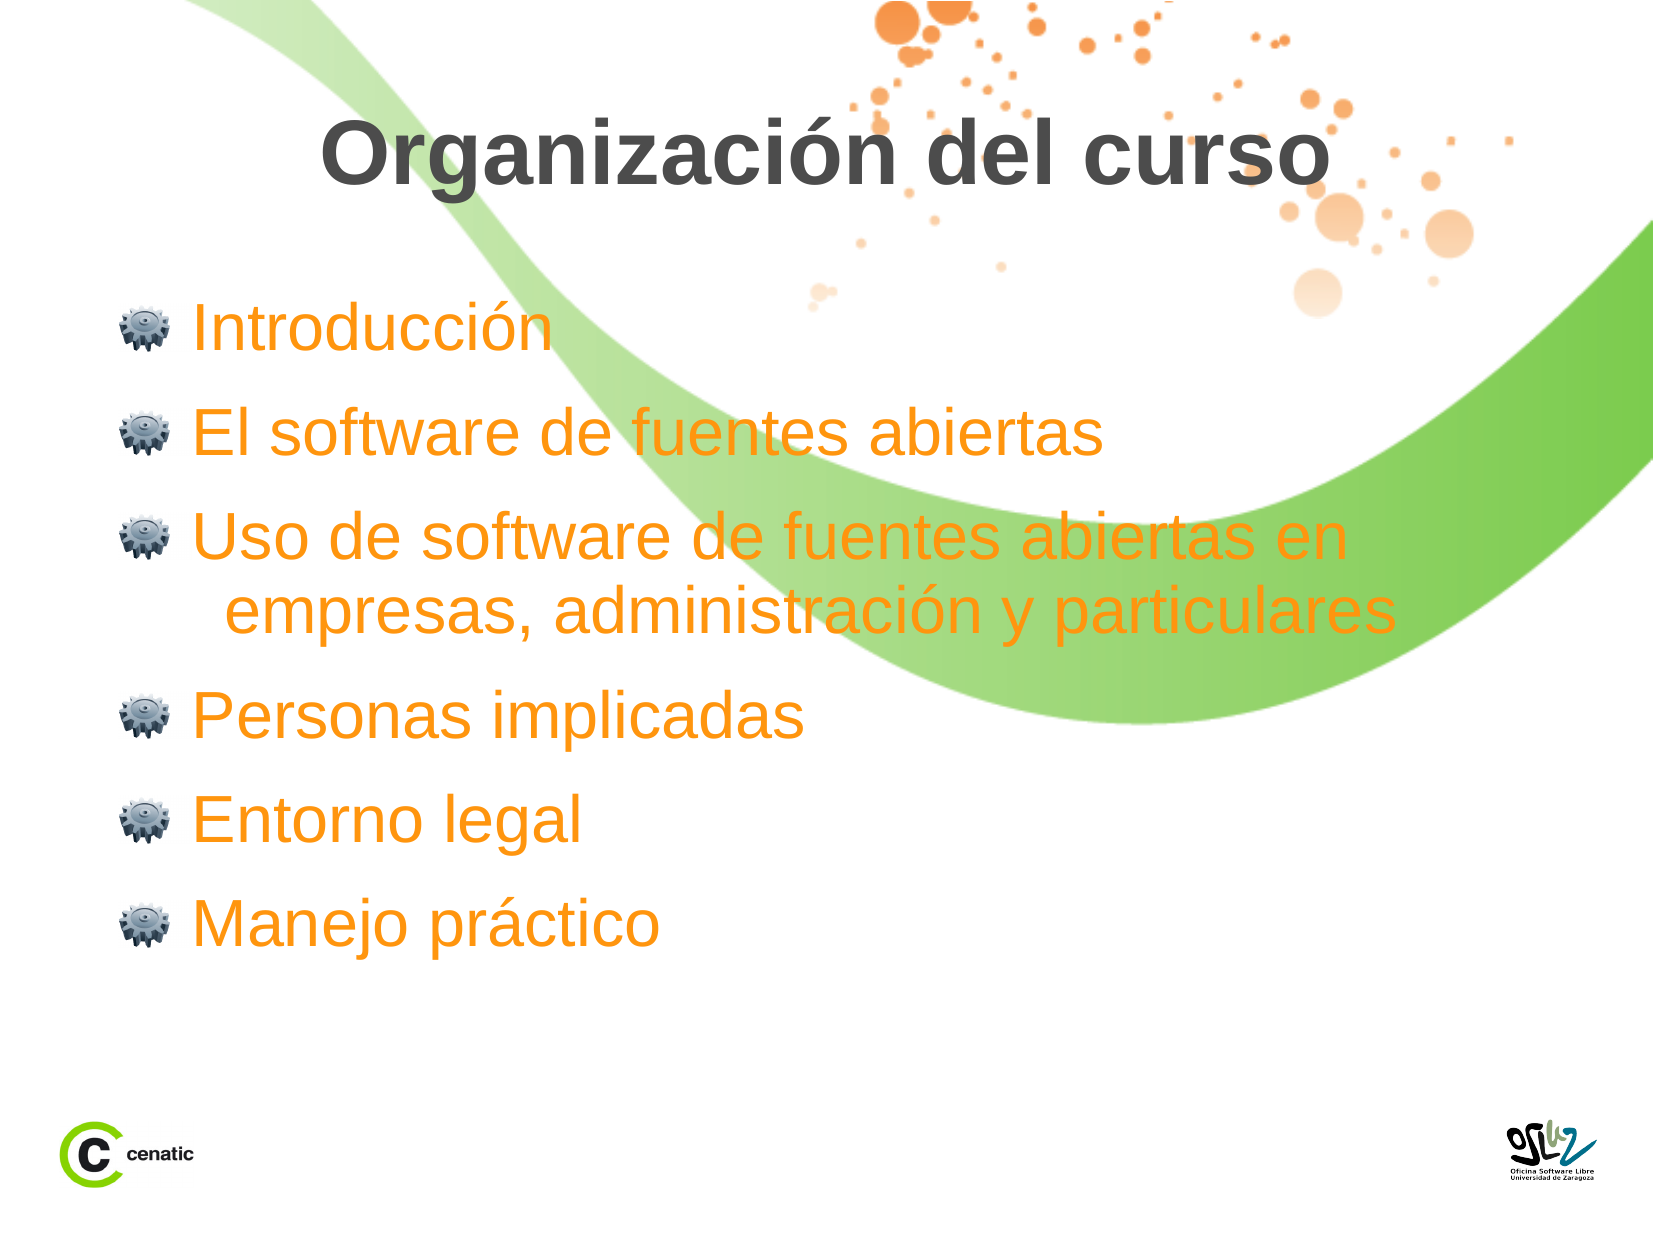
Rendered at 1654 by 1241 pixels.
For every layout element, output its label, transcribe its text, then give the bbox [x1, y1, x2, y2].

title Organización del curso [82, 56, 1571, 250]
picture [1505, 1119, 1600, 1182]
picture [59, 1121, 194, 1188]
list Introducción El software de fuentes abiertas Uso de software de fuentes abiertas en empresas, administración y particulares Personas implicadas Entorno legal Manejo práctico [82, 290, 1595, 1137]
picture [183, 0, 1653, 755]
